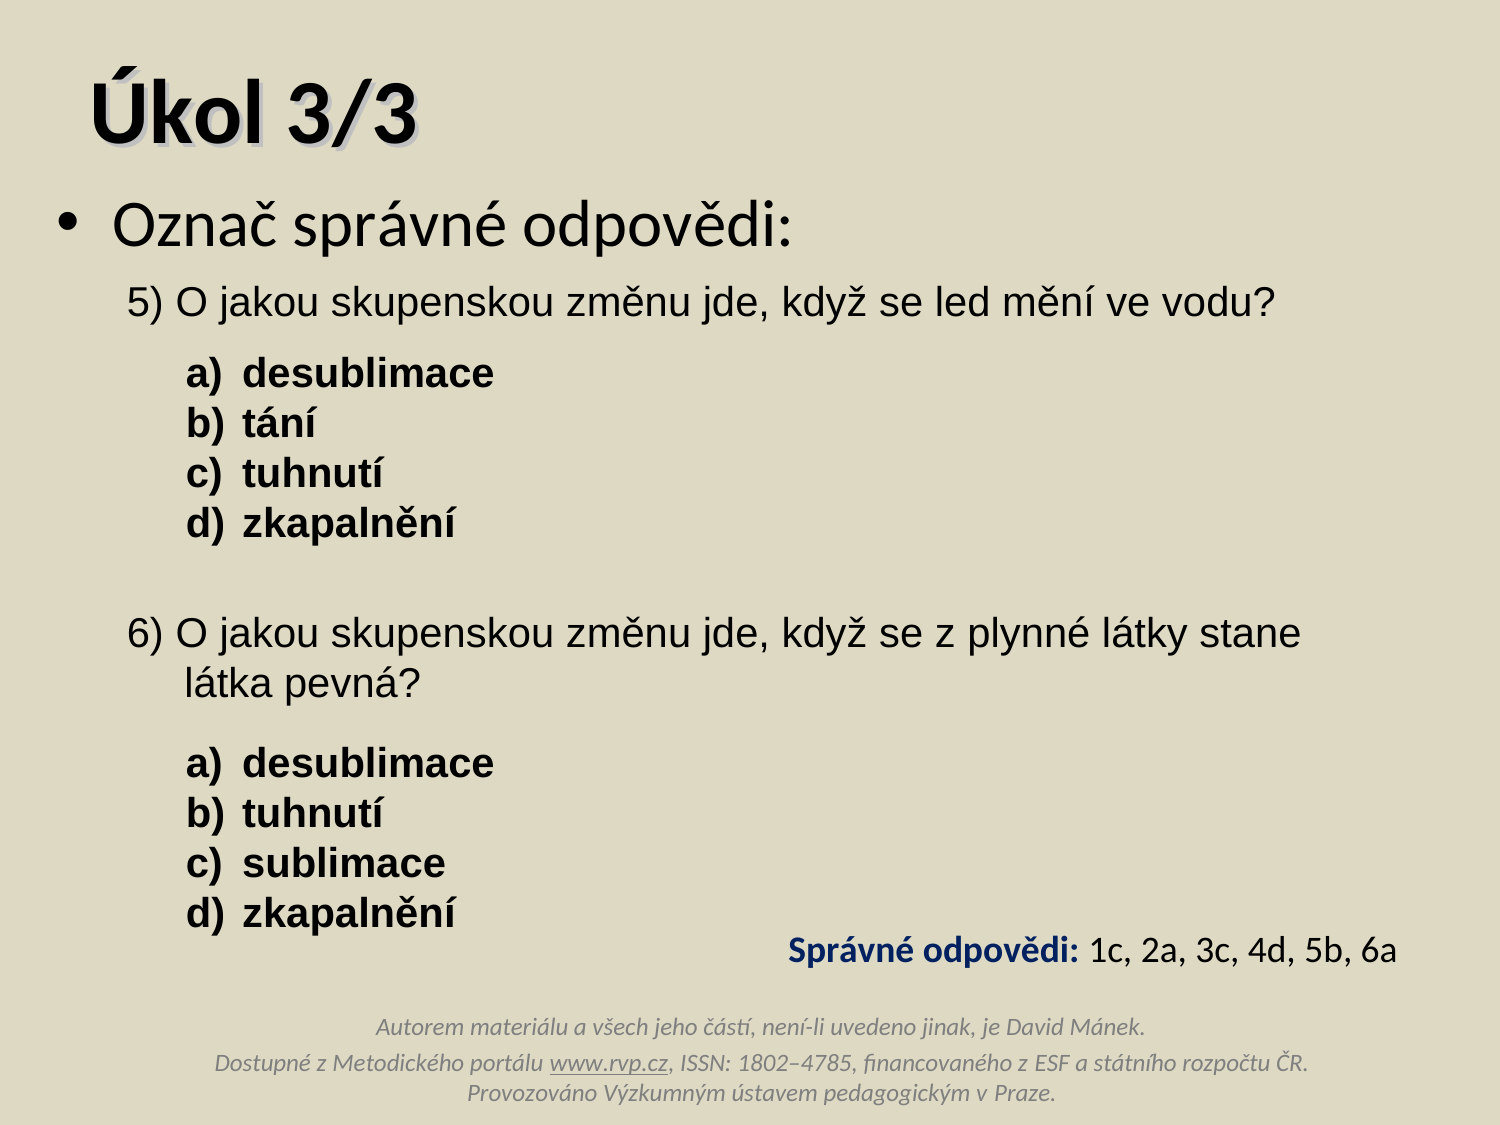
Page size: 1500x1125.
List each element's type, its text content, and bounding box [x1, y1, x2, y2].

text_box Autorem materiálu a všech jeho částí, není-li uvedeno jinak, je David Mánek. Dostupné z Metodického portálu www.rvp.cz, ISSN: 1802–4785, financovaného z ESF a státního rozpočtu ČR. Provozováno Výzkumným ústavem pedagogickým v Praze. [159, 1003, 1365, 1094]
text_box desublimace tuhnutí sublimace zkapalnění [171, 727, 597, 944]
text_box 5) O jakou skupenskou změnu jde, když se led mění ve vodu? [112, 267, 1436, 333]
text_box Správné odpovědi: 1c, 2a, 3c, 4d, 5b, 6a [773, 916, 1436, 978]
text_box 6) O jakou skupenskou změnu jde, když se z plynné látky stane látka pevná? [112, 597, 1400, 714]
text_box desublimace tání tuhnutí zkapalnění [171, 337, 550, 554]
list Označ správné odpovědi: [41, 172, 821, 279]
title Úkol 3/3 [62, 31, 467, 183]
